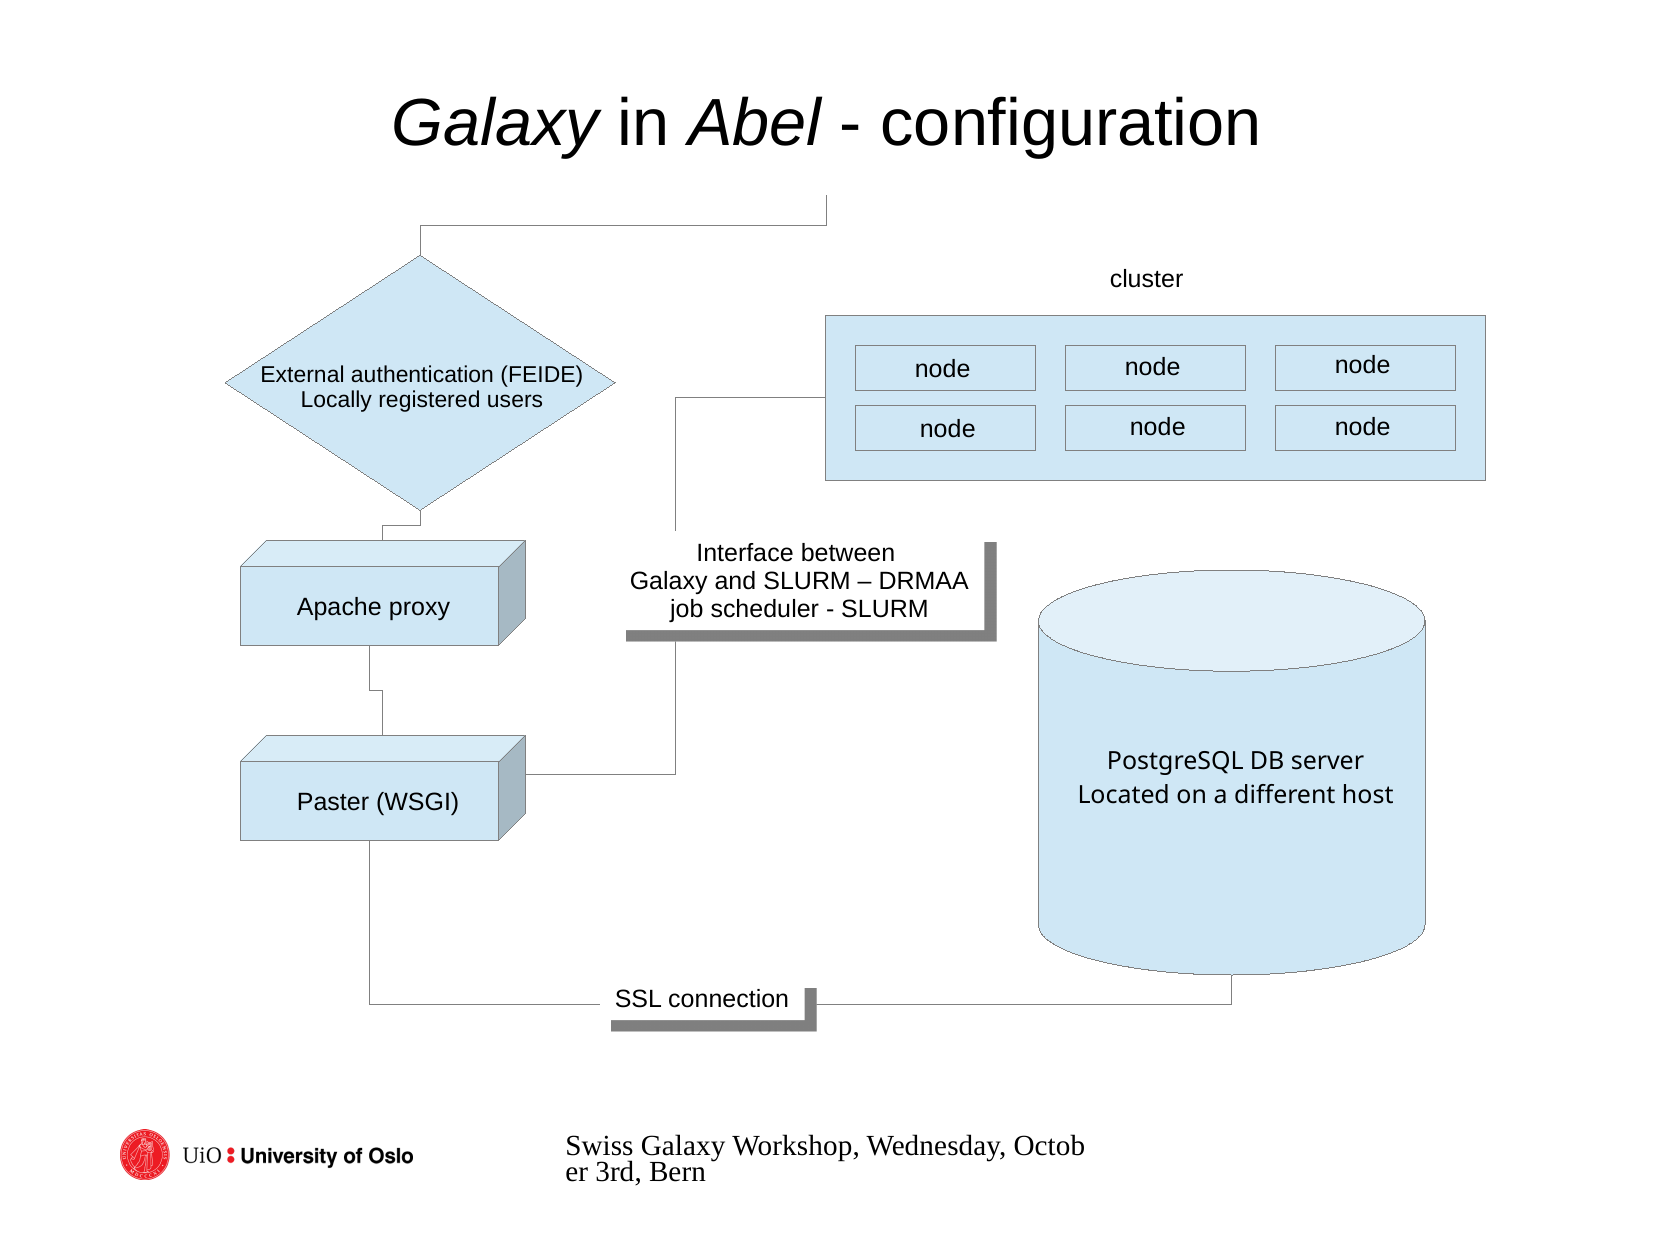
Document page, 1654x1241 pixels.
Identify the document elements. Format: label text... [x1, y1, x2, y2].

picture [120, 1129, 413, 1180]
text_box [268, 255, 572, 354]
text_box Interface between Galaxy and SLURM – DRMAA job scheduler - SLURM [615, 531, 985, 631]
text_box [1038, 621, 1426, 976]
text_box node [900, 347, 986, 391]
text_box [240, 540, 526, 646]
text_box node [1320, 342, 1406, 386]
text_box node [905, 407, 991, 451]
text_box node [1110, 345, 1196, 388]
text_box [240, 735, 526, 841]
text_box External authentication (FEIDE) Locally registered users [245, 354, 599, 421]
text_box SSL connection [600, 977, 805, 1021]
text_box node [1115, 405, 1201, 448]
text_box [283, 421, 557, 511]
text_box [825, 315, 1486, 481]
text_box [599, 372, 616, 394]
text_box Paster (WSGI) [282, 780, 475, 823]
text_box cluster [1095, 257, 1199, 301]
title Galaxy in Abel - configuration [82, 49, 1571, 196]
text_box [225, 369, 245, 396]
text_box PostgreSQL DB server Located on a different host [1050, 735, 1422, 811]
text_box Apache proxy [282, 585, 466, 628]
text_box node [1320, 405, 1406, 448]
